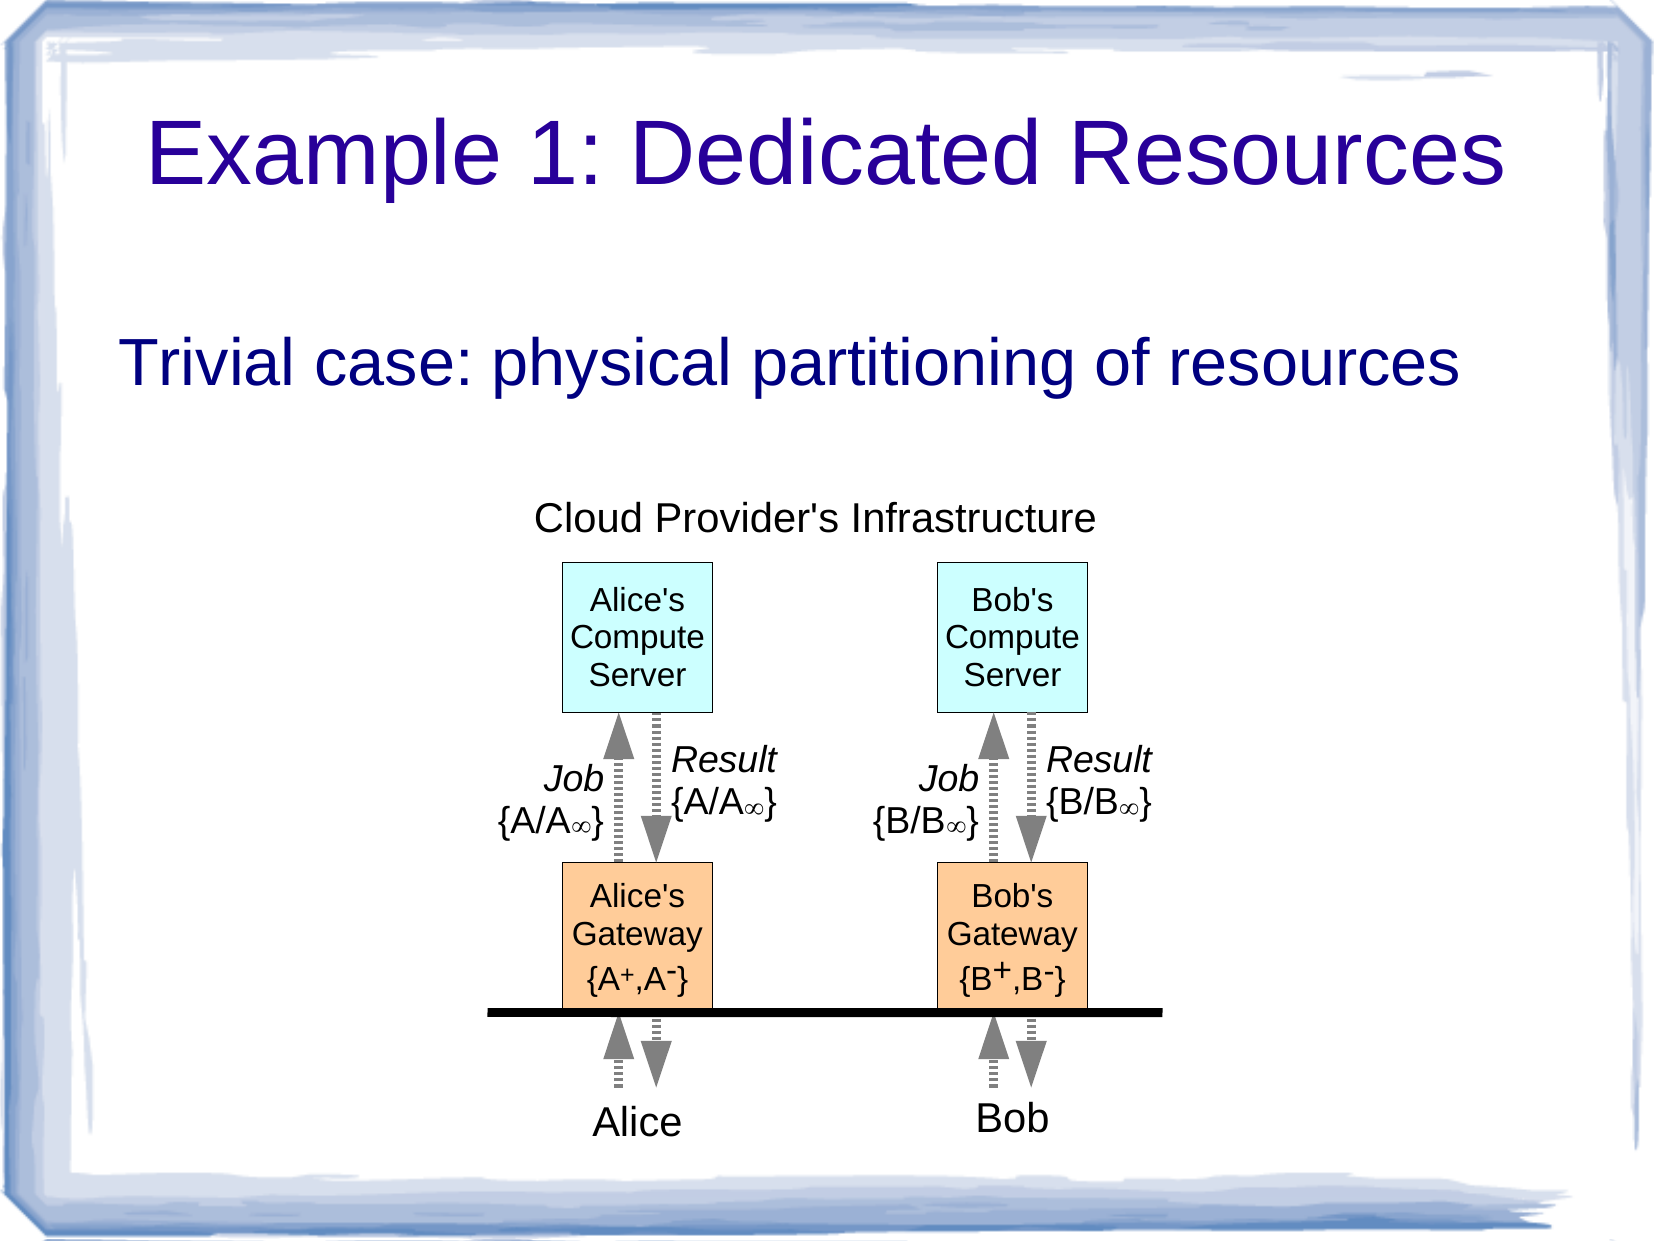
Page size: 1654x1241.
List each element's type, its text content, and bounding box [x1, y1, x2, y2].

list Trivial case: physical partitioning of resources [118, 324, 1571, 1004]
text_box Alice's Gateway {A+,A-} [562, 1004, 713, 1008]
title Example 1: Dedicated Resources [82, 49, 1571, 257]
text_box Bob's Gateway {B+,B-} [937, 1004, 1088, 1008]
picture [0, 0, 1654, 1241]
text_box Bob [862, 1087, 1163, 1159]
text_box Alice [487, 1091, 788, 1163]
